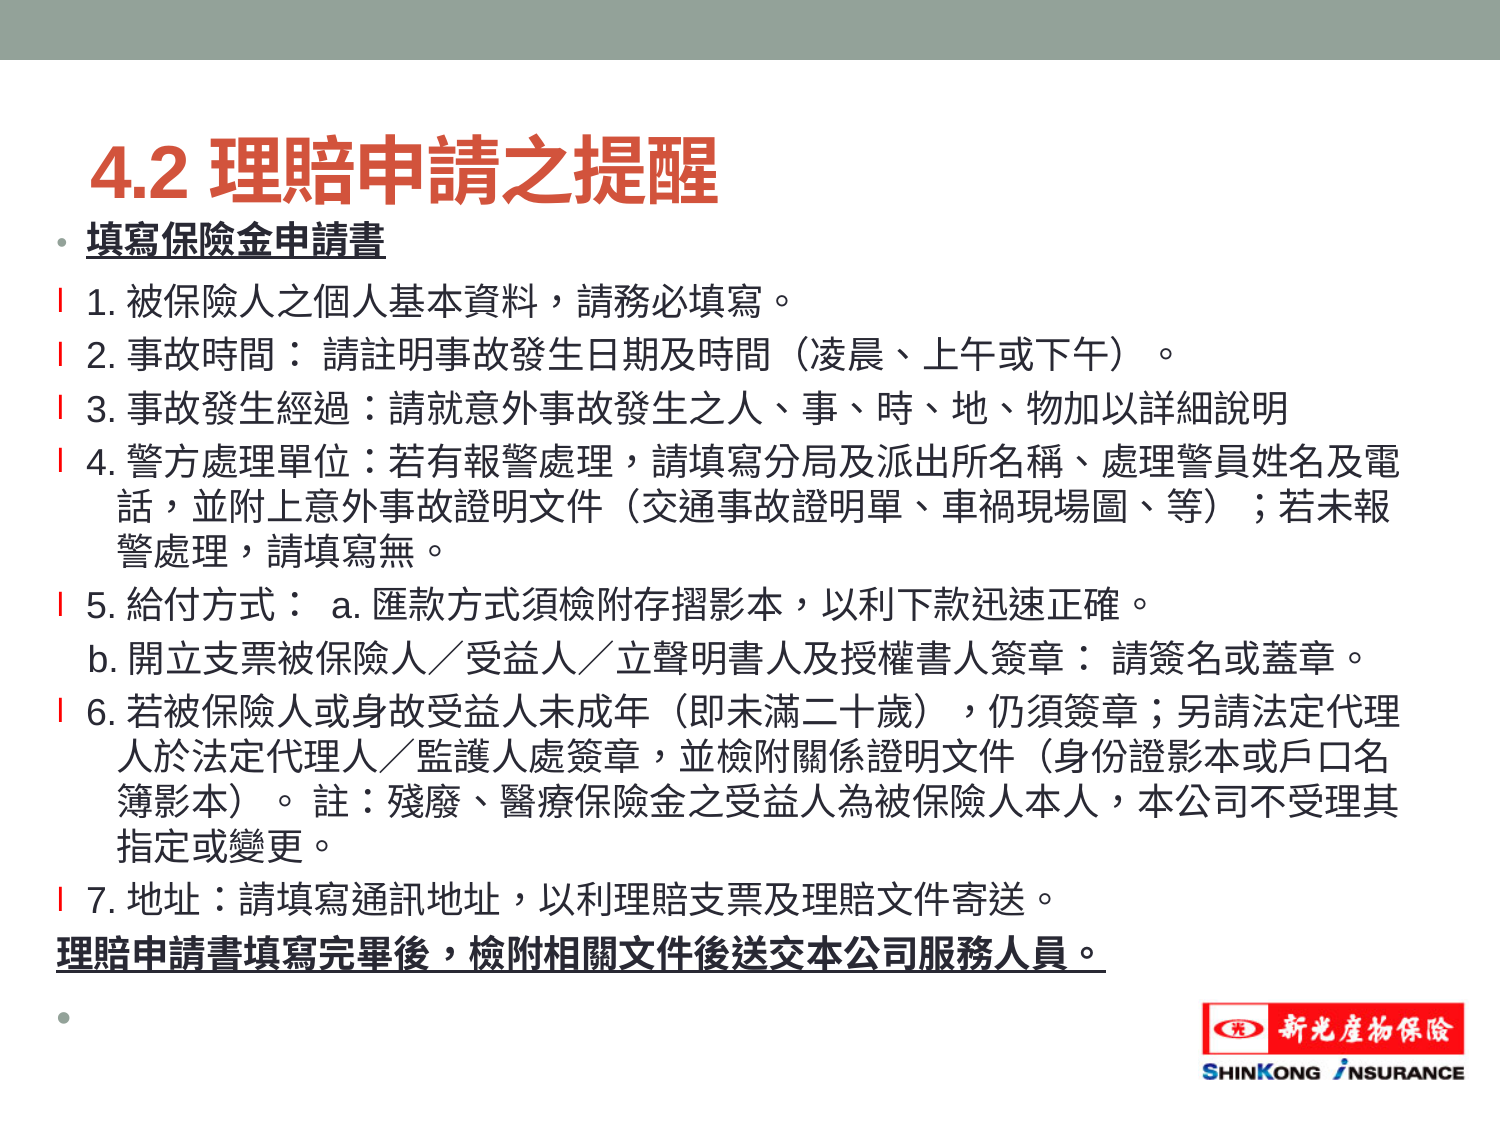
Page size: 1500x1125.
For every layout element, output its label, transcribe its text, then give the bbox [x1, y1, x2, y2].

list 填寫保險金申請書 1.被保險人之個人基本資料，請務必填寫。 2.事故時間： 請註明事故發生日期及時間（凌晨、上午或下午）。 3.事故發生經過：請就意外事故發生之人、事、時、地、物加以詳細說明 4.警方處理單位：若有報警處理，請填寫分局及派出所名稱、處理警員姓名及電話，並附上意外事故證明文件（交通事故證明單、車禍現場圖、等）；若未報警處理，請填寫無。 5.給付方式： a.匯款方式須檢附存摺影本，以利下款迅速正確。 b.開立支票被保險人／受益人／立聲明書人及授權書人簽章： 請簽名或蓋章。 6.若被保險人或身故受益人未成年（即未滿二十歲），仍須簽章；另請法定代理人於法定代理人／監護人處簽章，並檢附關係證明文件（身份證影本或戶口名簿影本）。 註：殘廢、醫療保險金之受益人為被保險人本人，本公司不受理其指定或變更。 7.地址：請填寫通訊地址，以利理賠支票及理賠文件寄送。 理賠申請書填寫完畢後，檢附相關文件後送交本公司服務人員。 [41, 208, 1437, 1012]
title 4.2理賠申請之提醒 [75, 87, 1426, 208]
